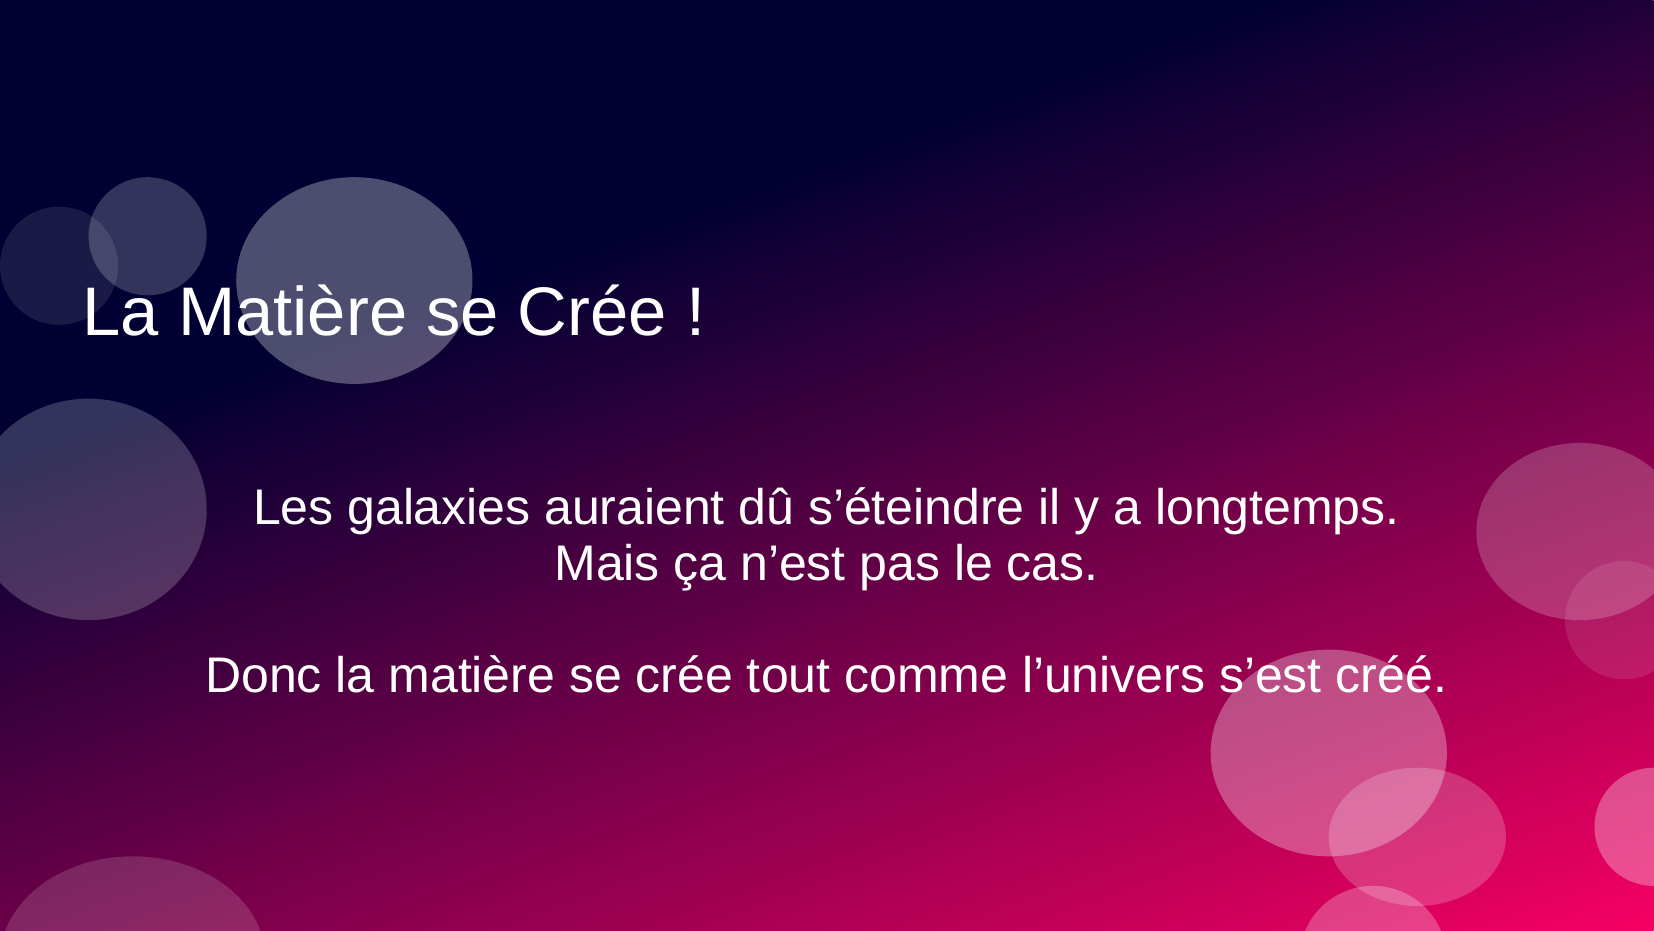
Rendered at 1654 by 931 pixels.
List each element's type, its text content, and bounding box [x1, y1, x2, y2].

title La Matière se Crée ! [82, 234, 1571, 390]
subtitle Les galaxies auraient dû s’éteindre il y a longtemps. Mais ça n’est pas le cas. Donc la matière se crée tout comme l’univers s’est créé. [82, 425, 1571, 758]
